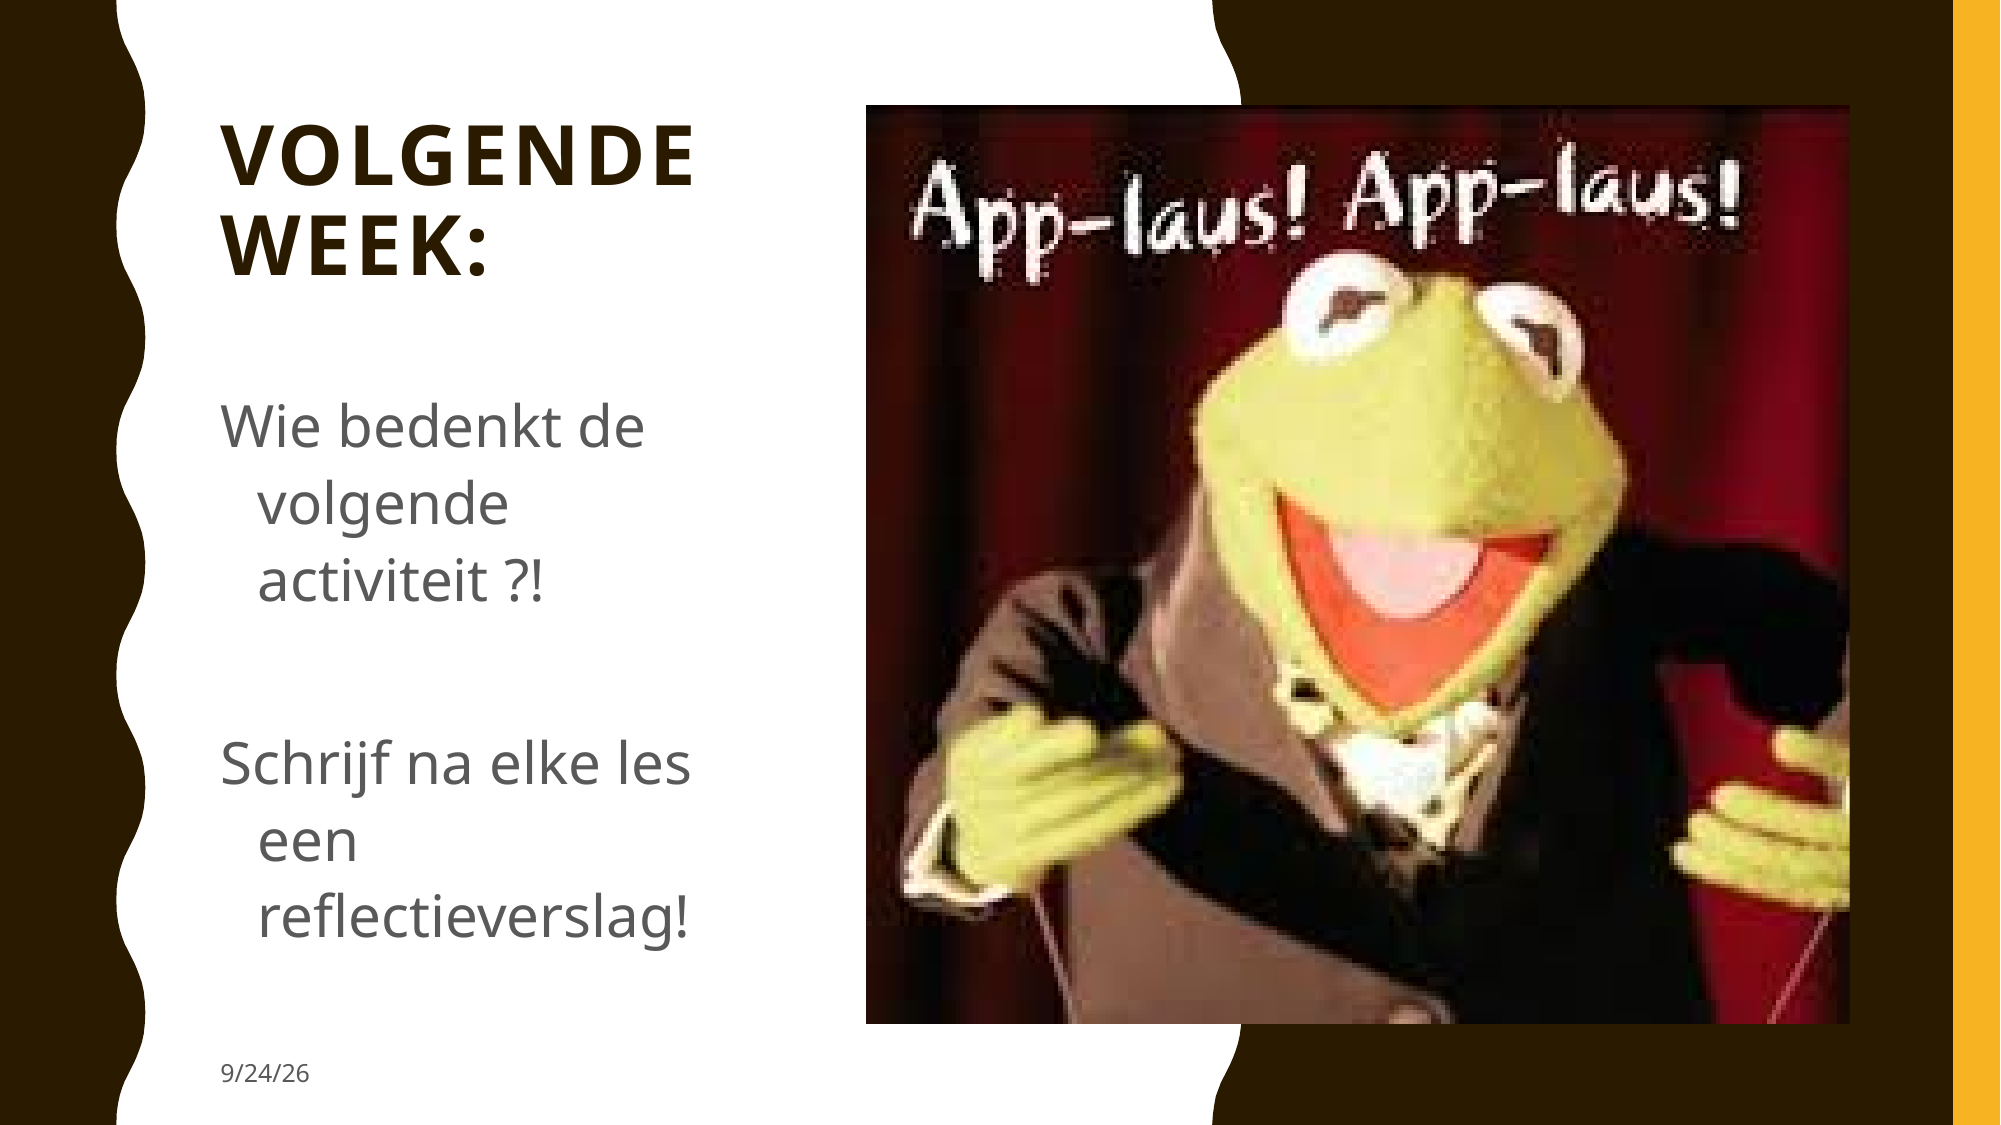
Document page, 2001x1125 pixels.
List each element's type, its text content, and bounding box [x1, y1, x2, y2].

text_box [0, 0, 146, 1125]
picture [866, 105, 1850, 1024]
text_box [1953, 0, 2000, 1125]
list Wie bedenkt de volgende activiteit ?! Schrijf na elke les een reflectieverslag! [205, 375, 761, 1022]
text_box 3/28/2021 [205, 1045, 588, 1104]
title Volgende week: [205, 105, 761, 375]
